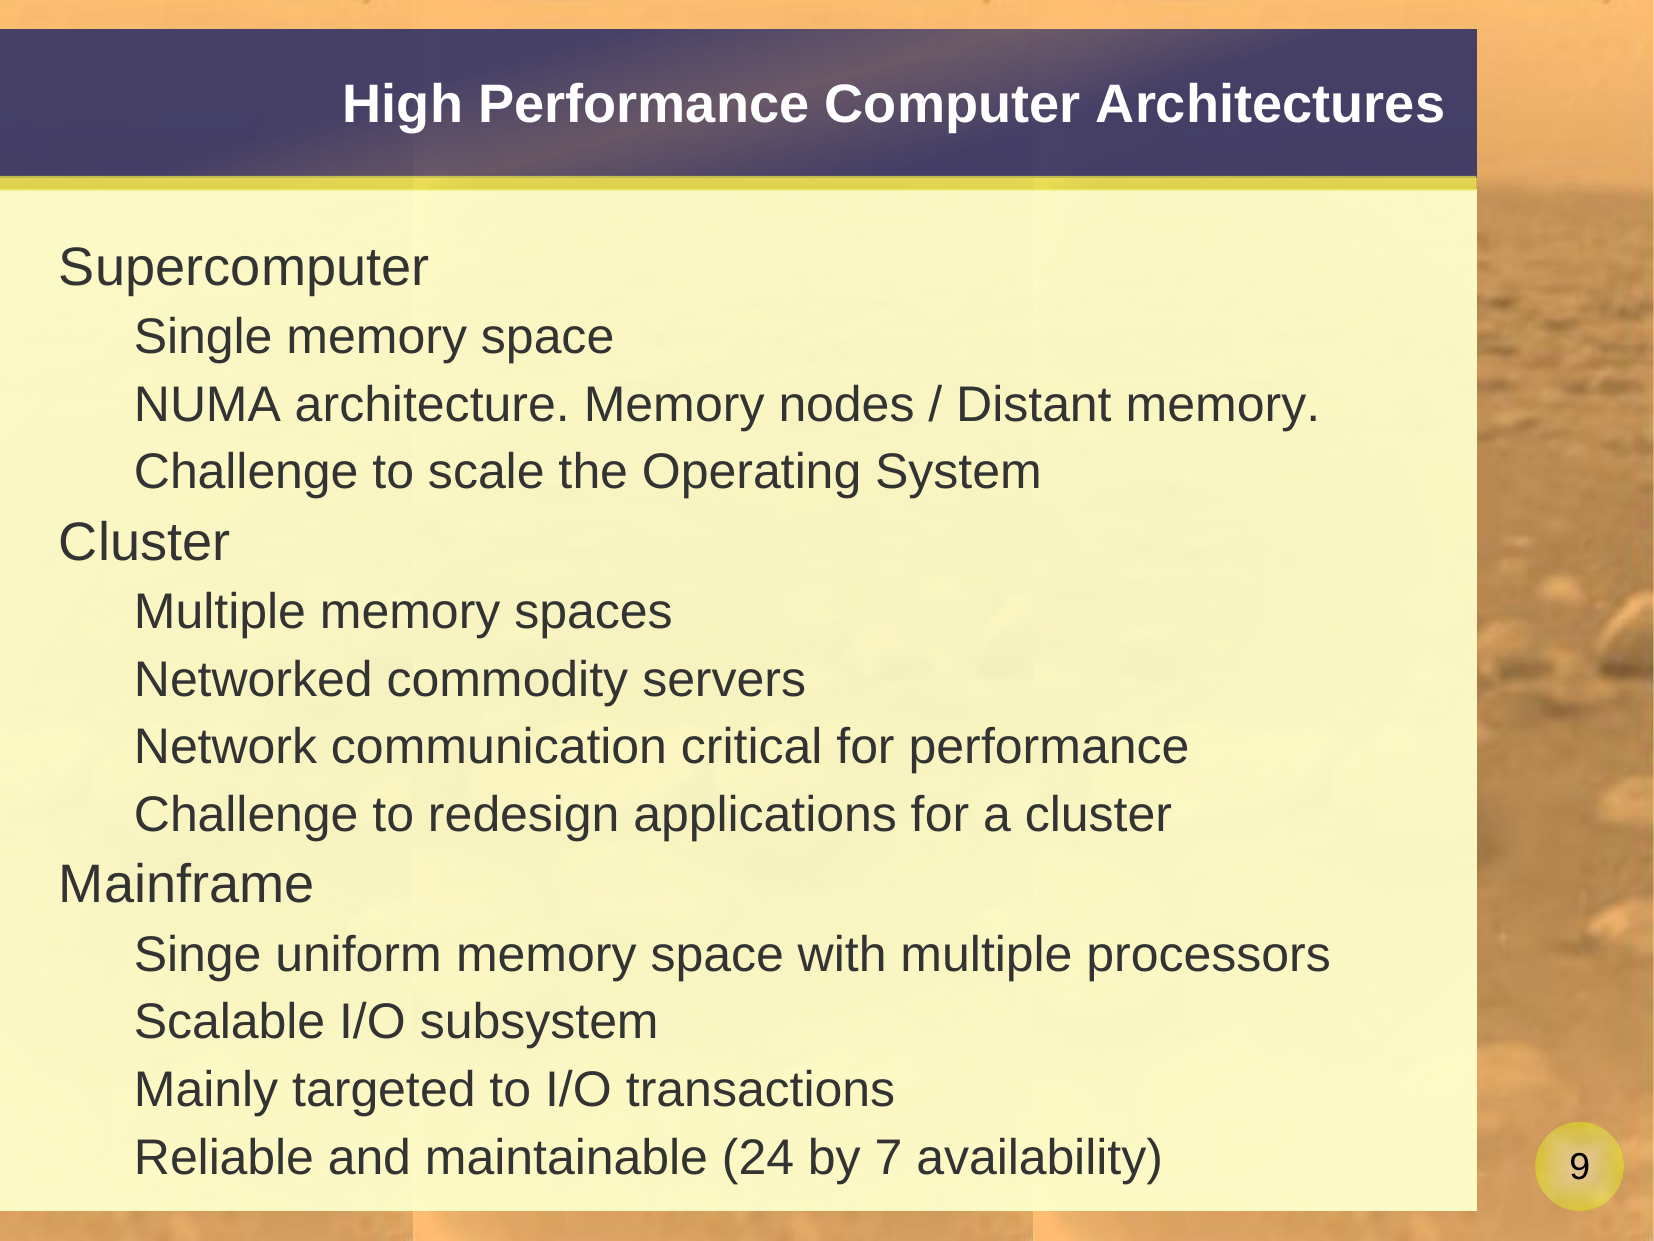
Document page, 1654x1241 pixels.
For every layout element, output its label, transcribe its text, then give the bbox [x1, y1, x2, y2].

title High Performance Computer Architectures [29, 59, 1447, 148]
list Supercomputer Single memory space NUMA architecture. Memory nodes / Distant memory. Challenge to scale the Operating System Cluster Multiple memory spaces Networked commodity servers Network communication critical for performance Challenge to redesign applications for a cluster Mainframe Singe uniform memory space with multiple processors Scalable I/O subsystem Mainly targeted to I/O transactions Reliable and maintainable (24 by 7 availability) [59, 236, 1418, 1185]
picture [0, 0, 1654, 1241]
